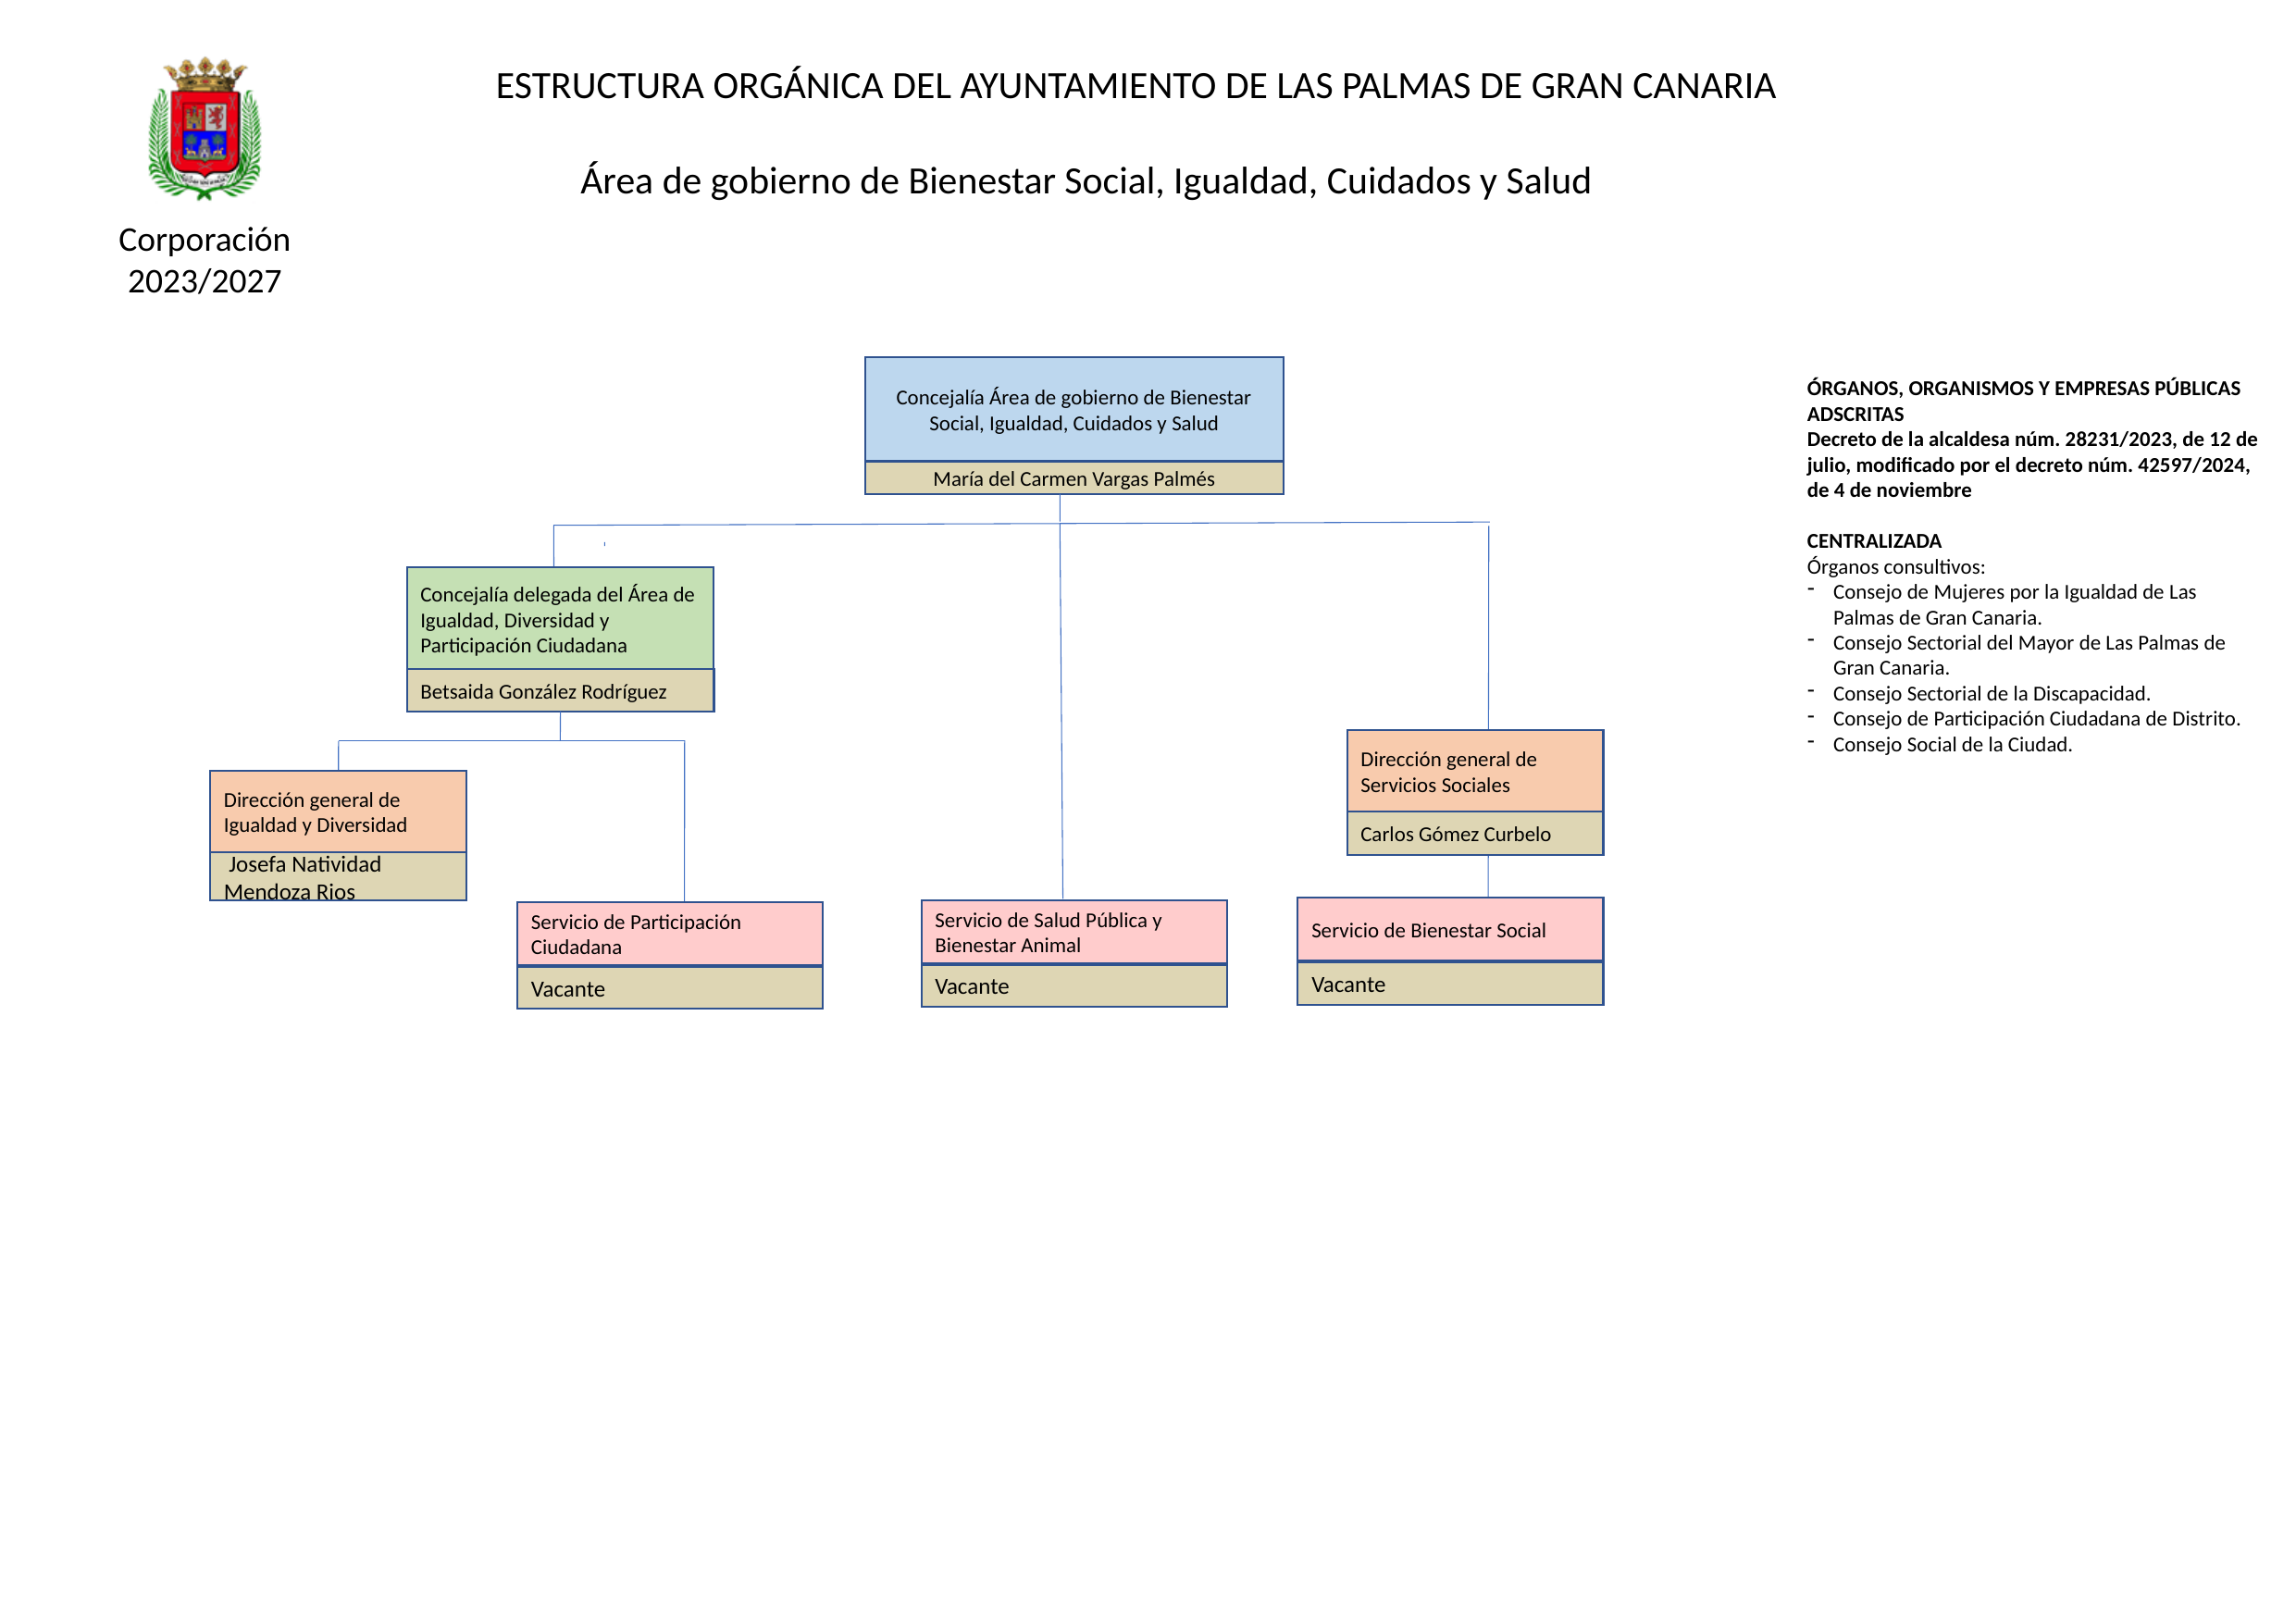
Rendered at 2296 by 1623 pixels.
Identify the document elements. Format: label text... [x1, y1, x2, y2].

picture [146, 53, 263, 204]
text_box Dirección general de Igualdad y Diversidad [210, 770, 466, 852]
text_box ÓRGANOS, ORGANISMOS Y EMPRESAS PÚBLICAS ADSCRITAS Decreto de la alcaldesa núm. 28231/2023, de 12 de julio, modificado por el decreto núm. 42597/2024, de 4 de noviembre CENTRALIZADA Órganos consultivos: Consejo de Mujeres por la Igualdad de Las Palmas de Gran Canaria. Consejo Sectorial del Mayor de Las Palmas de Gran Canaria. Consejo Sectorial de la Discapacidad. Consejo de Participación Ciudadana de Distrito. Consejo Social de la Ciudad. [1793, 367, 2274, 814]
text_box Concejalía Área de gobierno de Bienestar Social, Igualdad, Cuidados y Salud [864, 357, 1284, 461]
text_box Área de gobierno de Bienestar Social, Igualdad, Cuidados y Salud [327, 148, 1847, 209]
text_box María del Carmen Vargas Palmés [864, 461, 1284, 495]
text_box Betsaida González Rodríguez [406, 668, 714, 712]
text_box Josefa Natividad Mendoza Rios [210, 852, 466, 900]
text_box Servicio de Participación Ciudadana [517, 901, 824, 965]
text_box Servicio de Bienestar Social [1297, 898, 1604, 961]
text_box Carlos Gómez Curbelo [1347, 812, 1604, 856]
text_box ESTRUCTURA ORGÁNICA DEL AYUNTAMIENTO DE LAS PALMAS DE GRAN CANARIA [482, 53, 1800, 114]
text_box Concejalía delegada del Área de Igualdad, Diversidad y Participación Ciudadana [406, 567, 714, 668]
text_box Dirección general de Servicios Sociales [1347, 729, 1604, 812]
text_box Vacante [517, 966, 824, 1010]
text_box Corporación 2023/2027 [82, 209, 328, 307]
text_box Vacante [921, 964, 1227, 1008]
text_box Servicio de Salud Pública y Bienestar Animal [921, 899, 1227, 963]
text_box Vacante [1297, 962, 1604, 1005]
